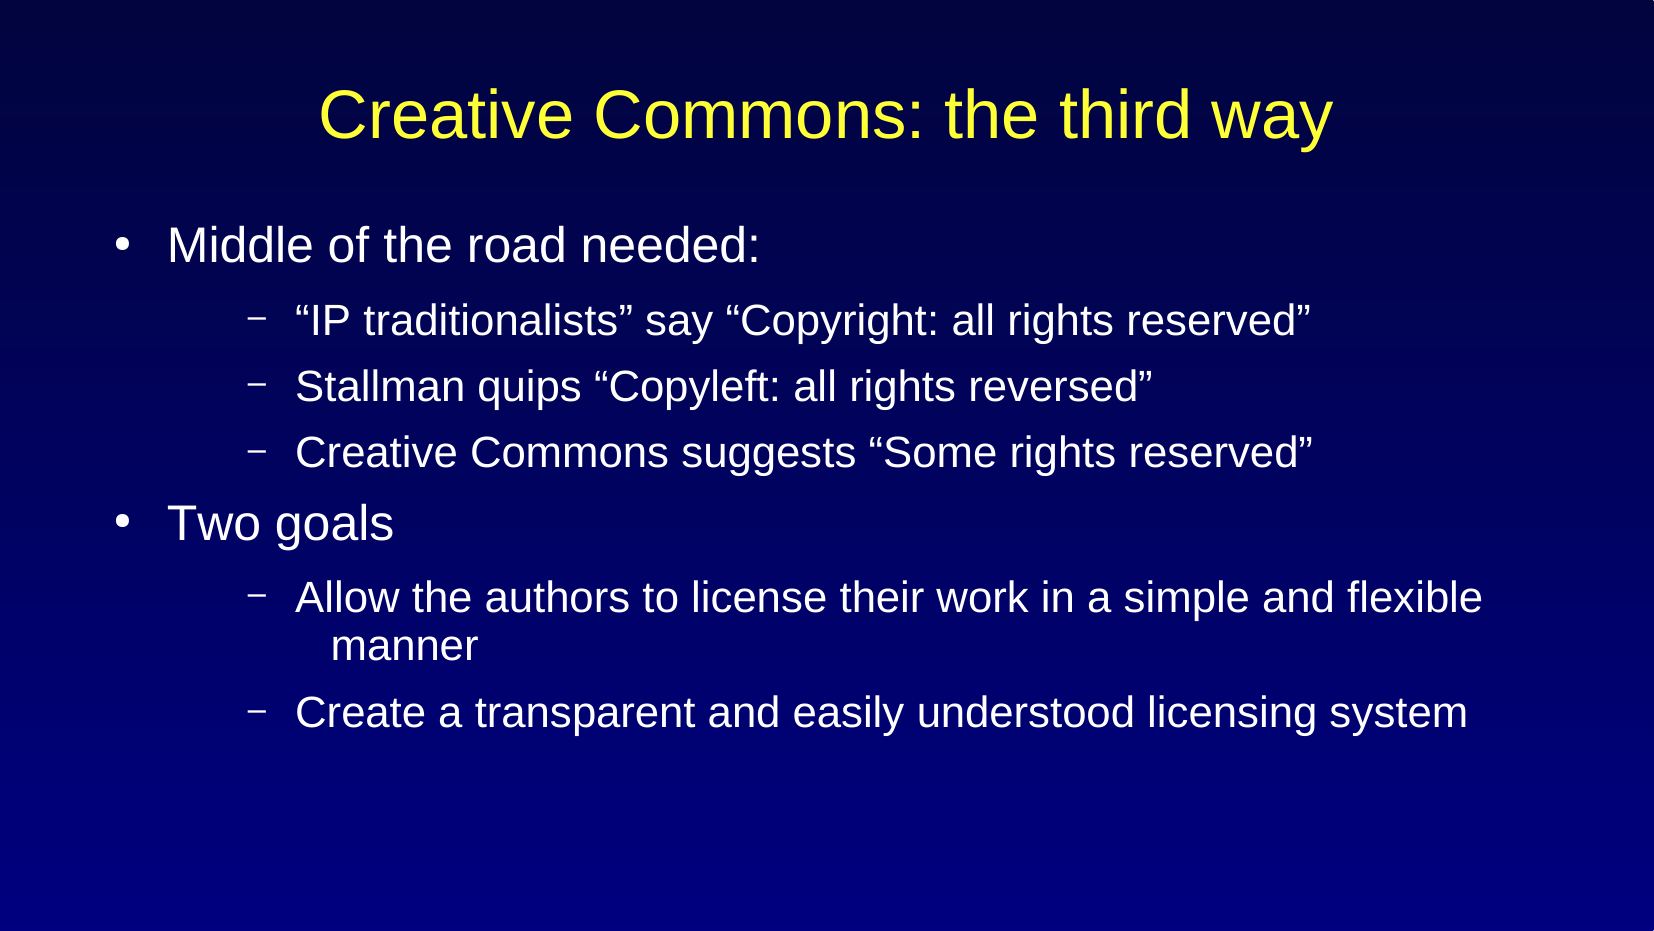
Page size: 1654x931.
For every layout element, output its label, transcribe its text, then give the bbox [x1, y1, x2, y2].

list Middle of the road needed: “IP traditionalists” say “Copyright: all rights reserved” Stallman quips “Copyleft: all rights reversed” Creative Commons suggests “Some rights reserved” Two goals Allow the authors to license their work in a simple and flexible manner Create a transparent and easily understood licensing system [82, 217, 1571, 758]
title Creative Commons: the third way [82, 37, 1571, 193]
